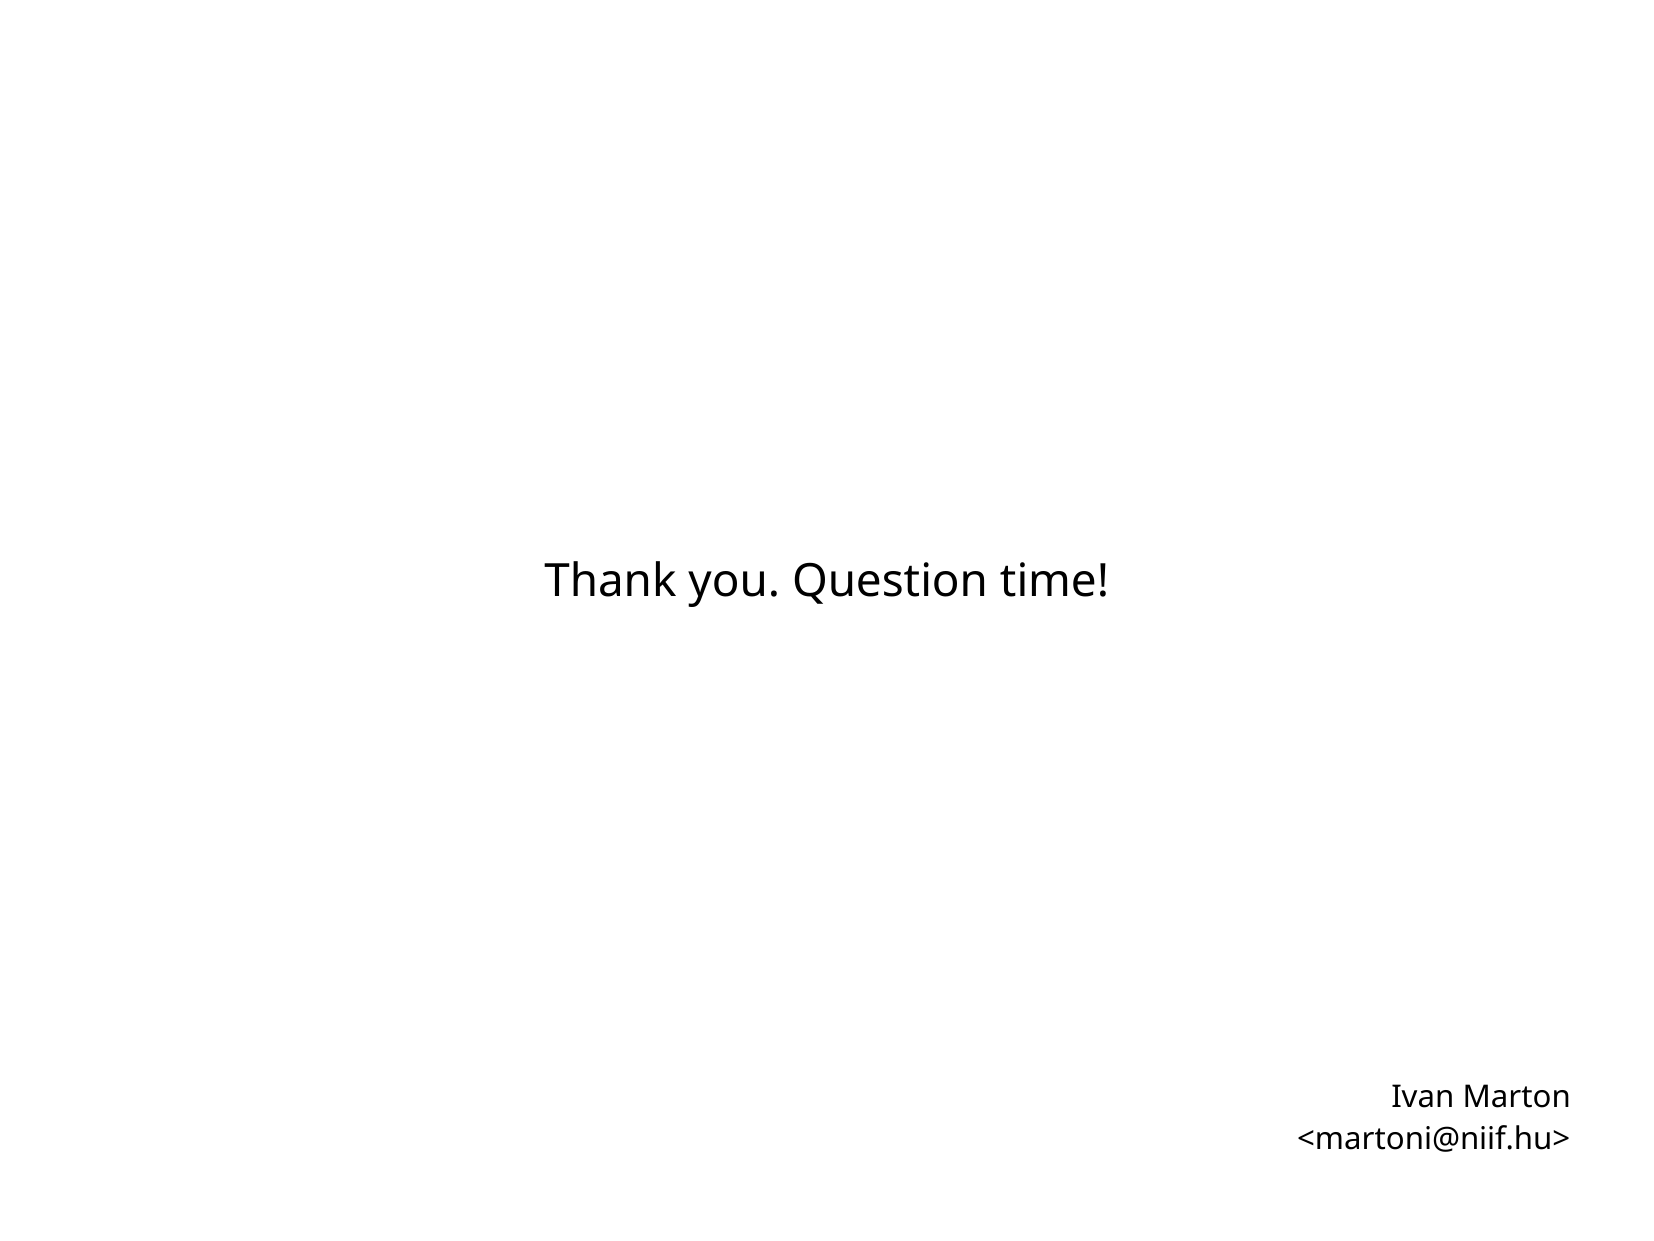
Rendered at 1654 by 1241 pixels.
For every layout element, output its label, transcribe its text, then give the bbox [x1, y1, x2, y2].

subtitle Thank you. Question time! [82, 553, 1571, 605]
text_box Ivan Marton <martoni@niif.hu> [82, 1081, 1571, 1151]
